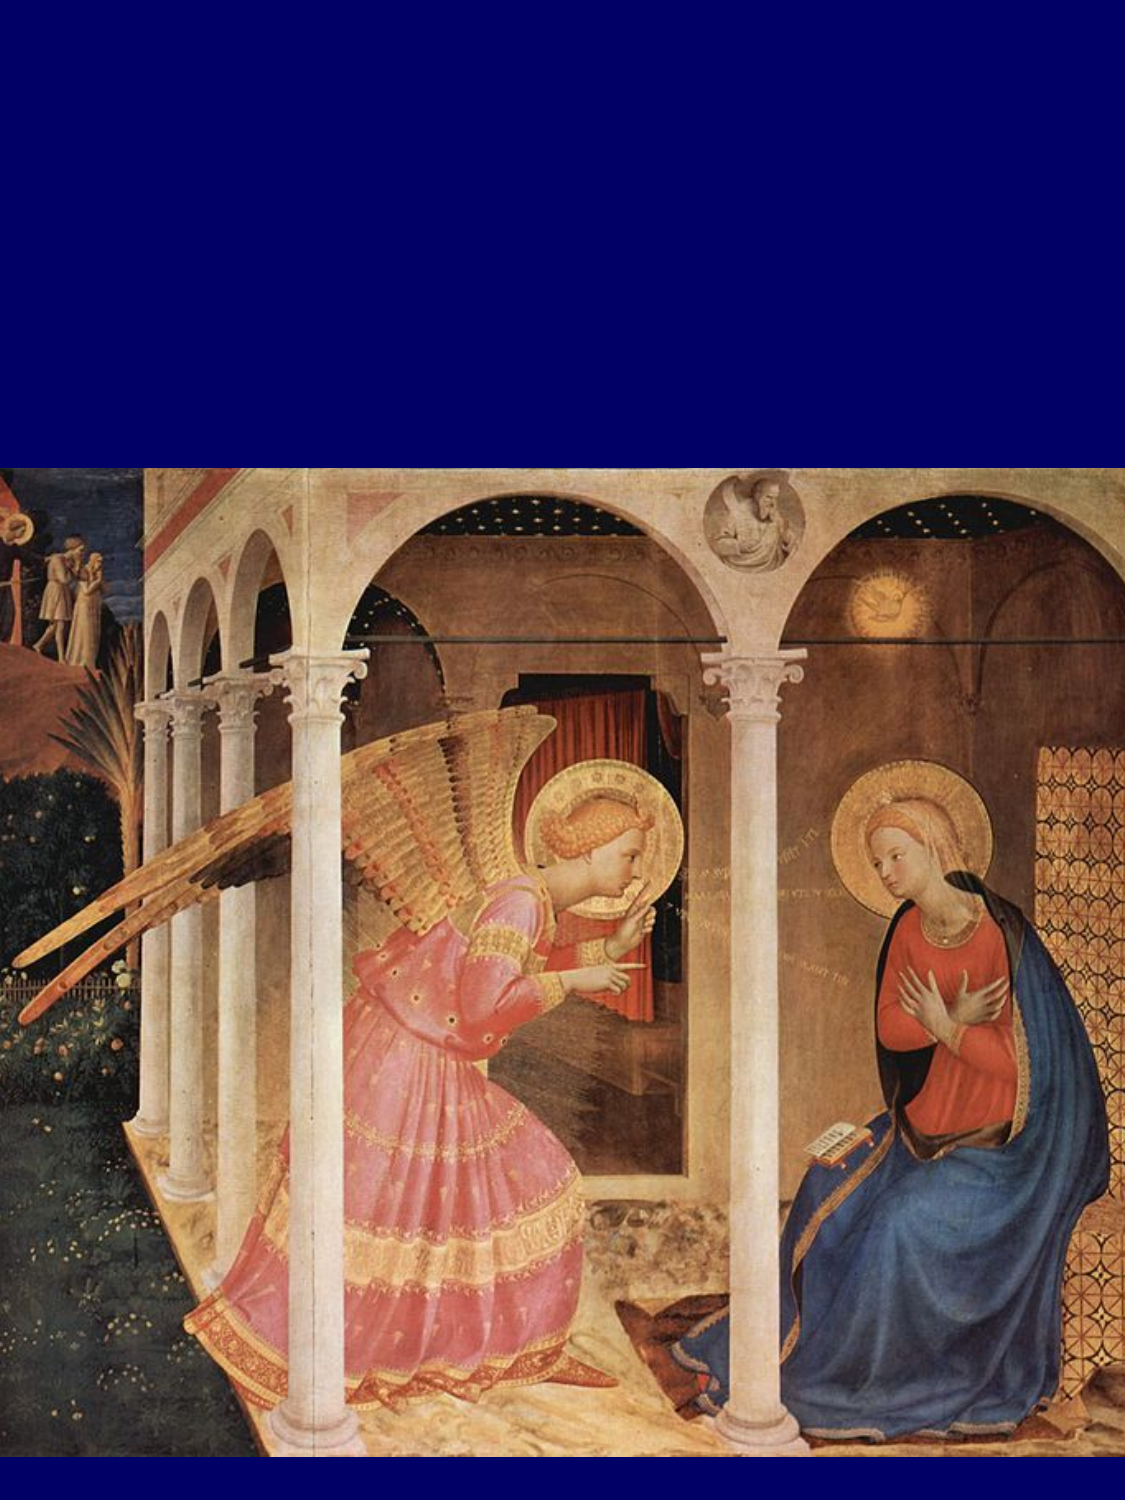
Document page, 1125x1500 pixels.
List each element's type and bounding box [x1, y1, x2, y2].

picture [0, 468, 1125, 1459]
